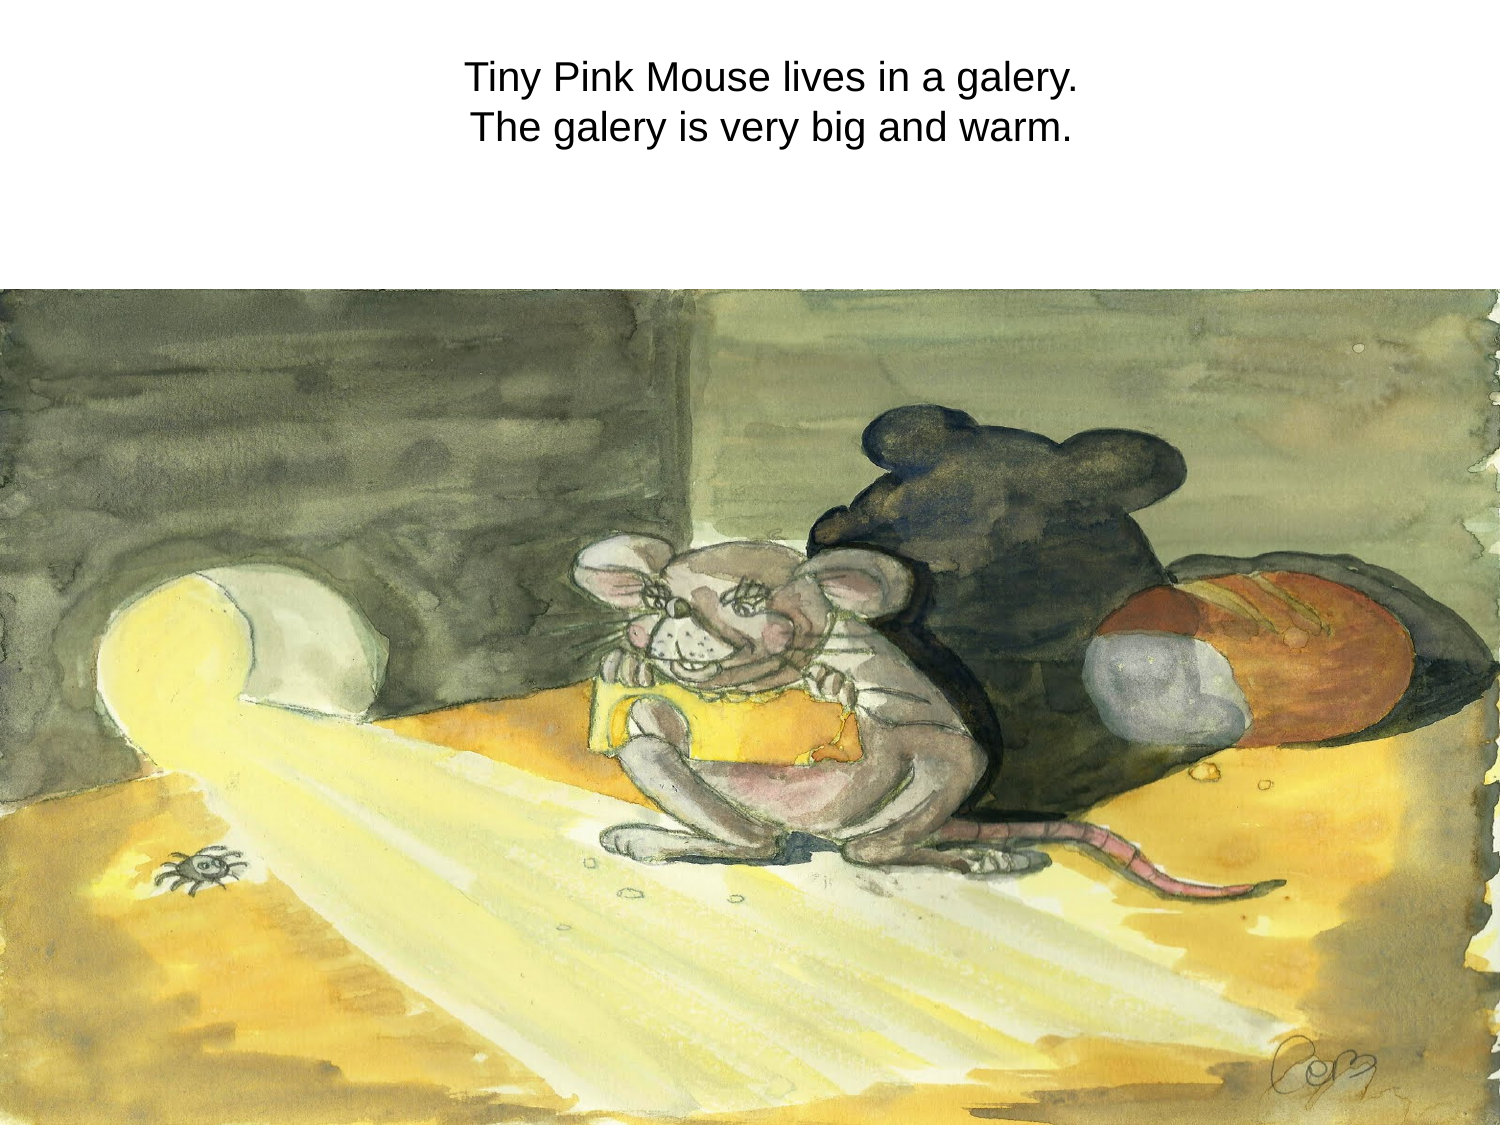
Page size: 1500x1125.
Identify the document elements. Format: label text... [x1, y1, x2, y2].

text_box Tiny Pink Mouse lives in a galery. The galery is very big and warm. [193, 42, 1350, 158]
picture [0, 289, 1500, 1125]
